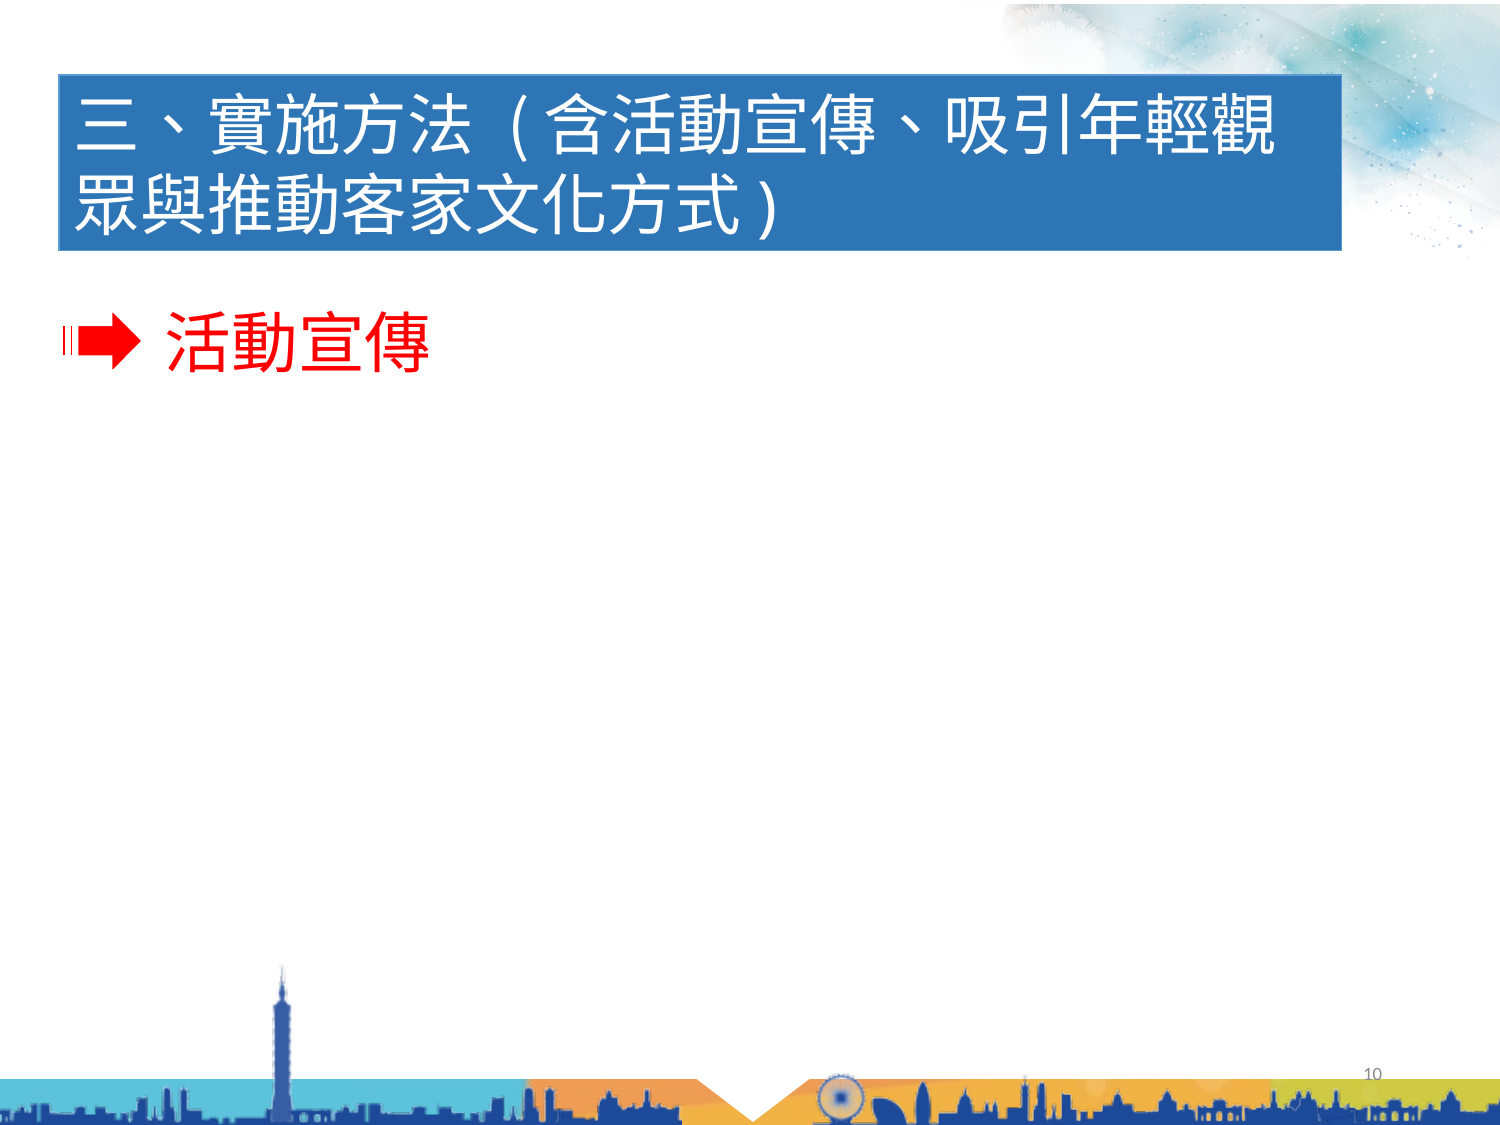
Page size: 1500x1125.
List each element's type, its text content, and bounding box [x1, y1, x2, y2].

text_box <編號> [1059, 1042, 1397, 1103]
text_box [77, 309, 143, 373]
text_box [69, 325, 74, 357]
text_box [62, 325, 67, 357]
text_box 活動宣傳 [150, 292, 1438, 389]
text_box 三、實施方法 (含活動宣傳、吸引年輕觀眾與推動客家文化方式) [59, 75, 1342, 251]
picture [0, 876, 1500, 1125]
picture [960, 4, 1500, 280]
